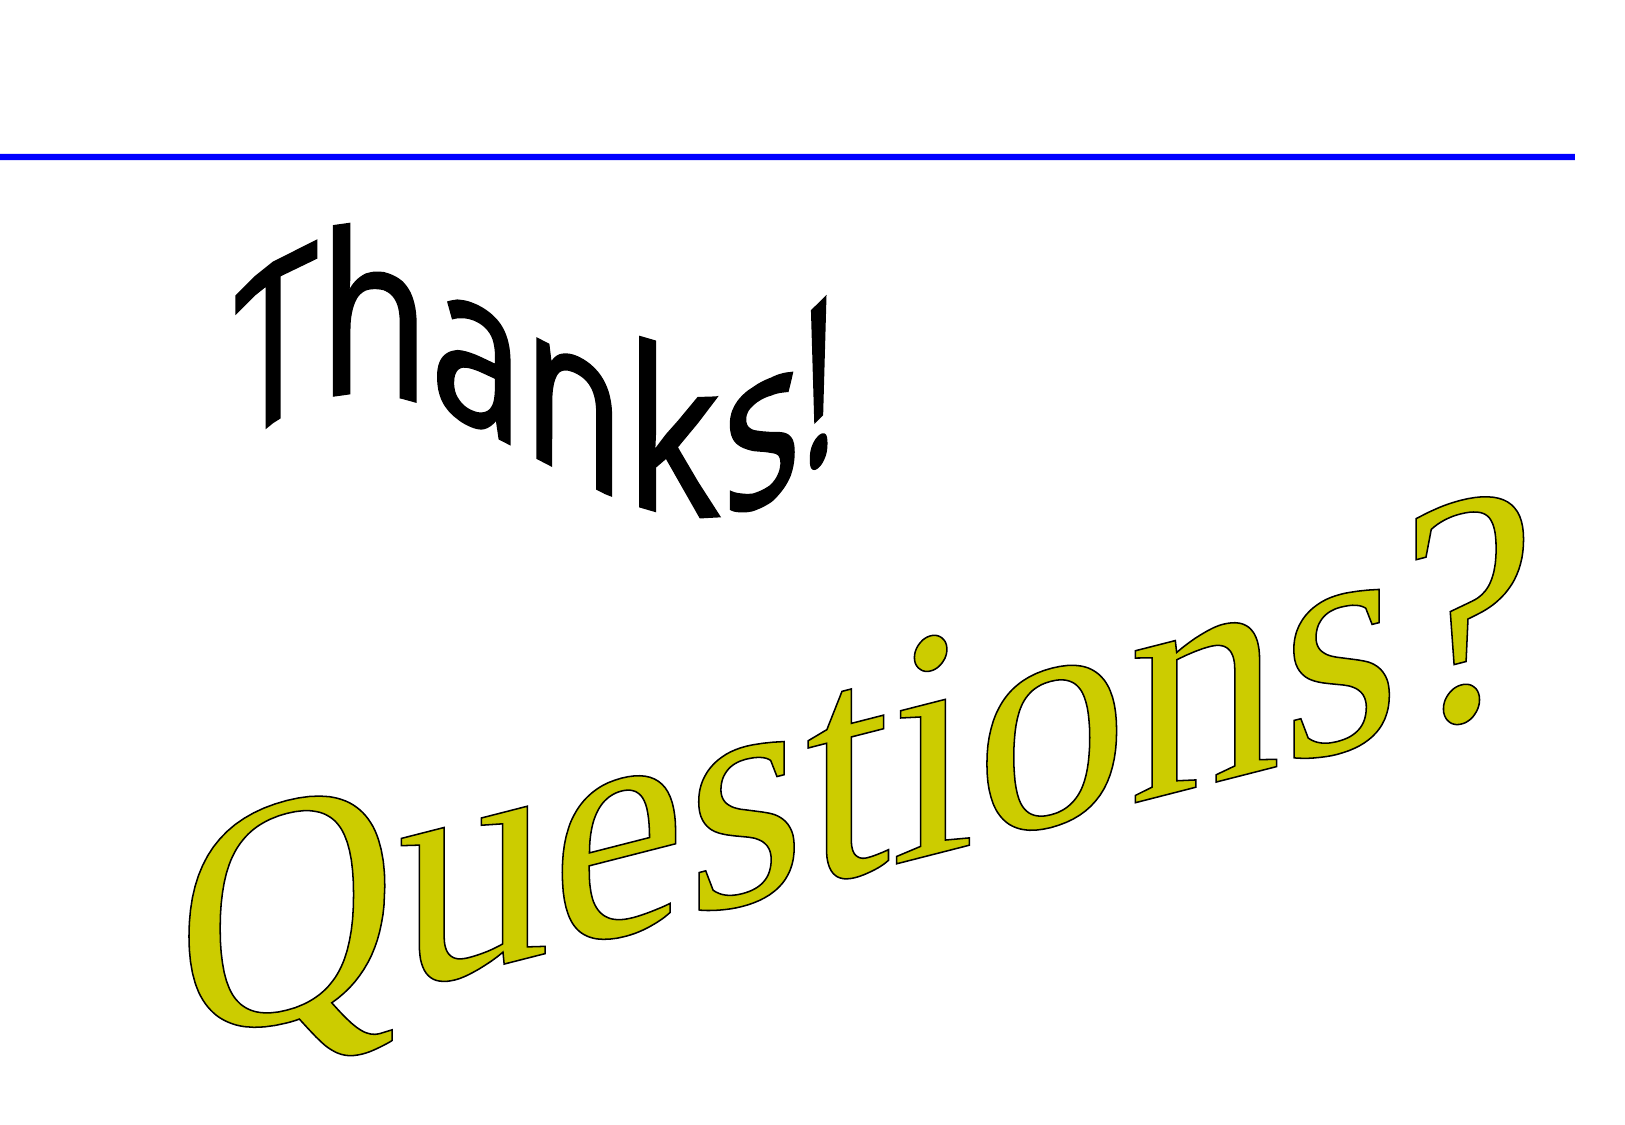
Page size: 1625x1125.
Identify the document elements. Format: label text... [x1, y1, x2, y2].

text_box Thanks! [437, 300, 510, 445]
text_box Questions? [1293, 589, 1390, 759]
text_box Questions? [896, 699, 970, 864]
text_box Thanks! [811, 296, 826, 423]
text_box Questions? [562, 775, 676, 940]
text_box Thanks! [537, 338, 612, 496]
text_box Thanks! [639, 336, 720, 518]
text_box Questions? [1135, 622, 1277, 803]
text_box Questions? [808, 688, 889, 879]
text_box Questions? [1443, 684, 1480, 725]
text_box Questions? [188, 796, 393, 1056]
text_box Thanks! [236, 240, 317, 428]
text_box Thanks! [810, 434, 827, 470]
text_box Questions? [698, 741, 795, 911]
text_box Questions? [1416, 496, 1524, 665]
text_box Thanks! [730, 372, 794, 512]
text_box Questions? [914, 635, 947, 672]
text_box Thanks! [333, 223, 416, 402]
text_box Questions? [986, 665, 1117, 831]
list [67, 198, 1478, 1061]
text_box Questions? [401, 806, 546, 982]
